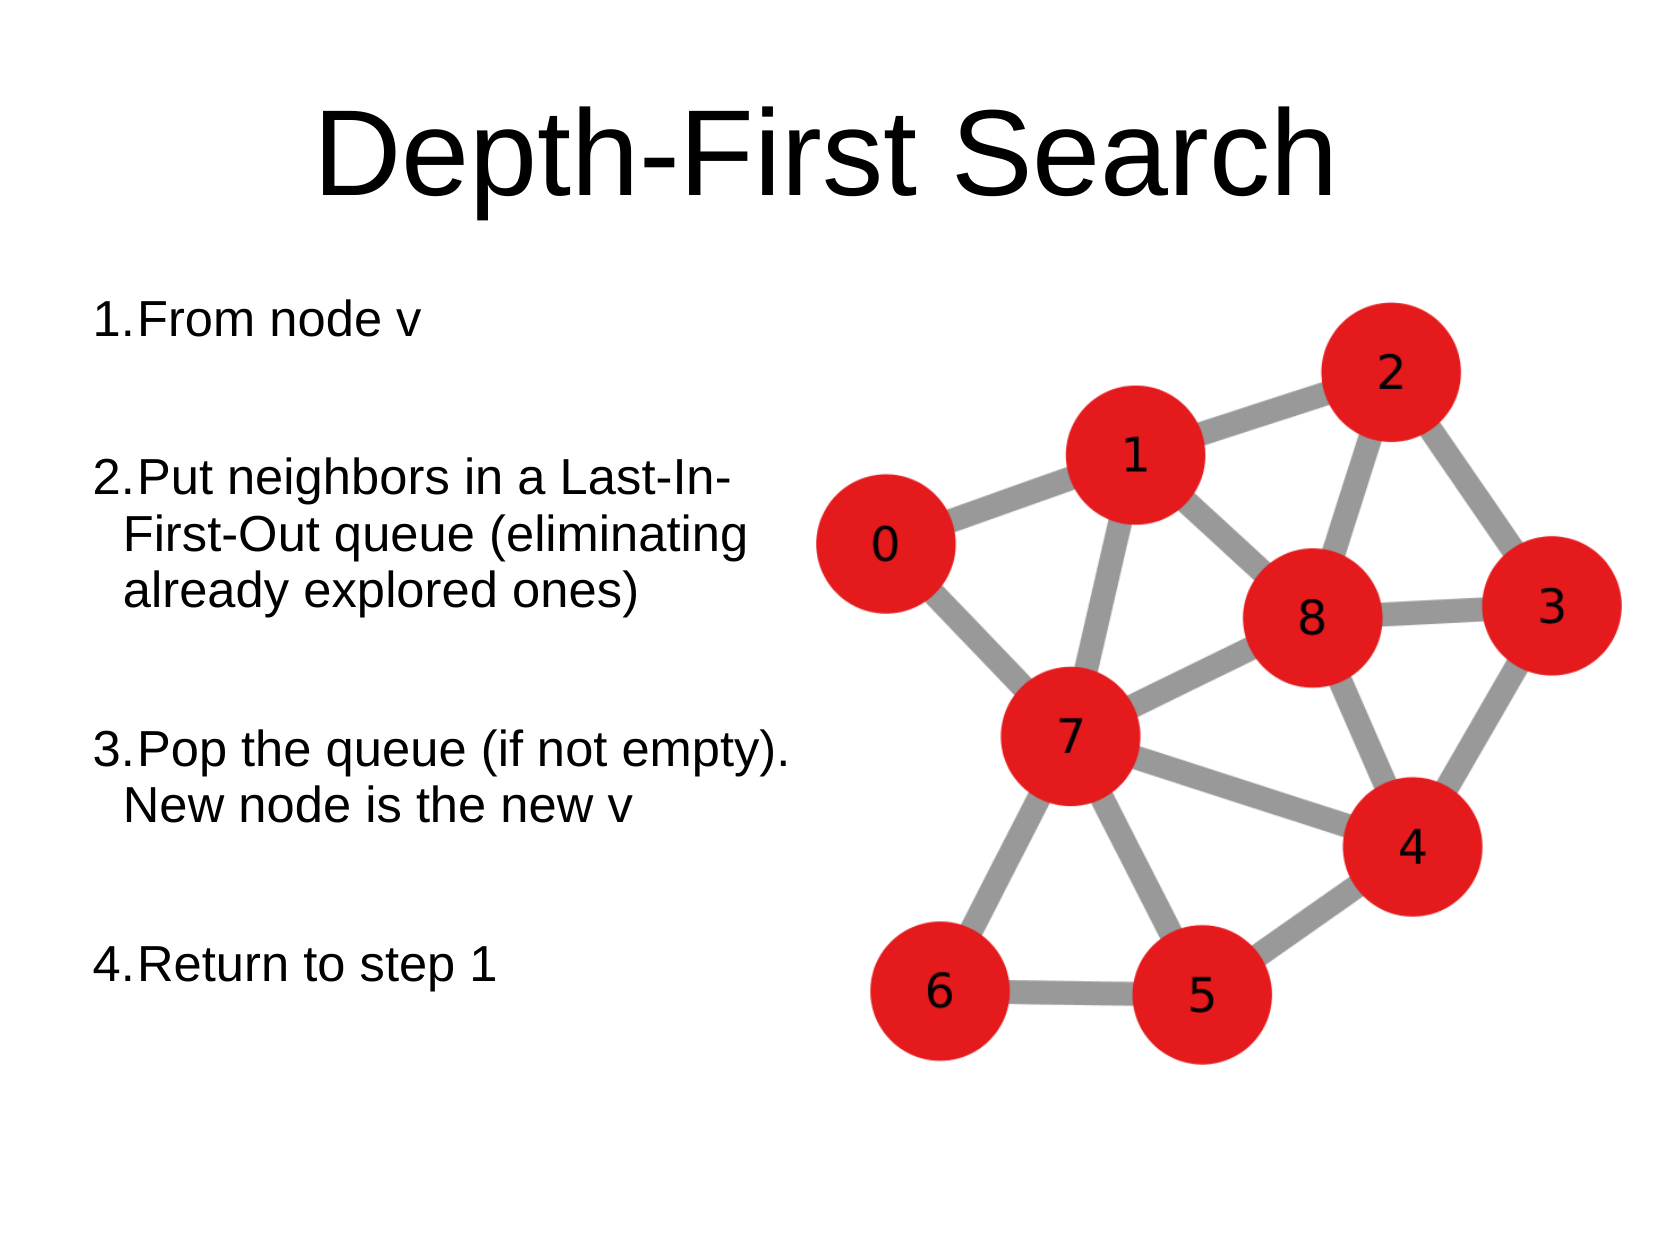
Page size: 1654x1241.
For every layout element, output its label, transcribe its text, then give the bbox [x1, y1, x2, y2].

title Depth-First Search [82, 49, 1571, 257]
list From node v Put neighbors in a Last-In-First-Out queue (eliminating already explored ones) Pop the queue (if not empty). New node is the new v Return to step 1 [82, 290, 809, 1010]
picture [816, 302, 1622, 1066]
